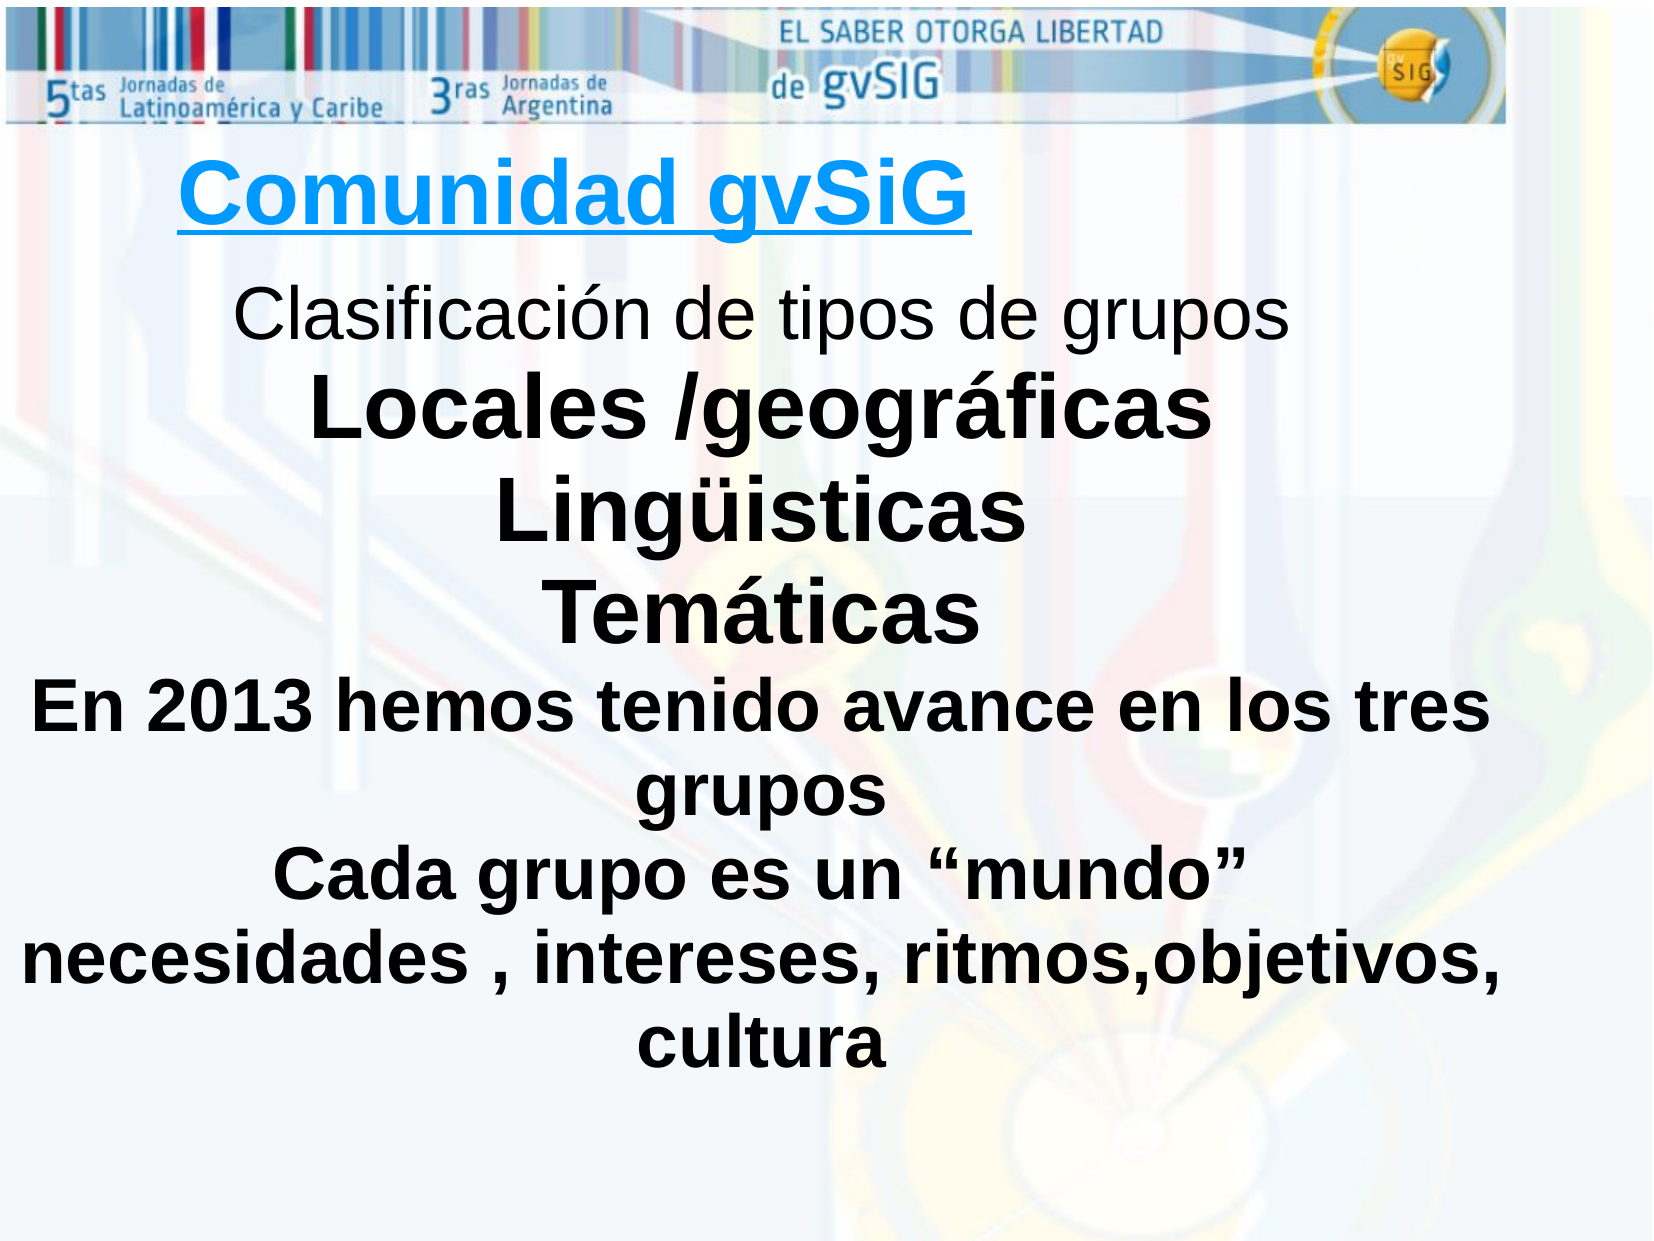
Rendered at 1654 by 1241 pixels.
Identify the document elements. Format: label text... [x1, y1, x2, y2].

title Clasificación de tipos de grupos Locales /geográficas Lingüisticas Temáticas En 2013 hemos tenido avance en los tres grupos Cada grupo es un “mundo” necesidades , intereses, ritmos,objetivos, cultura [17, 248, 1506, 1241]
picture [0, 7, 1653, 1241]
list Comunidad gvSiG [106, 141, 1595, 1134]
